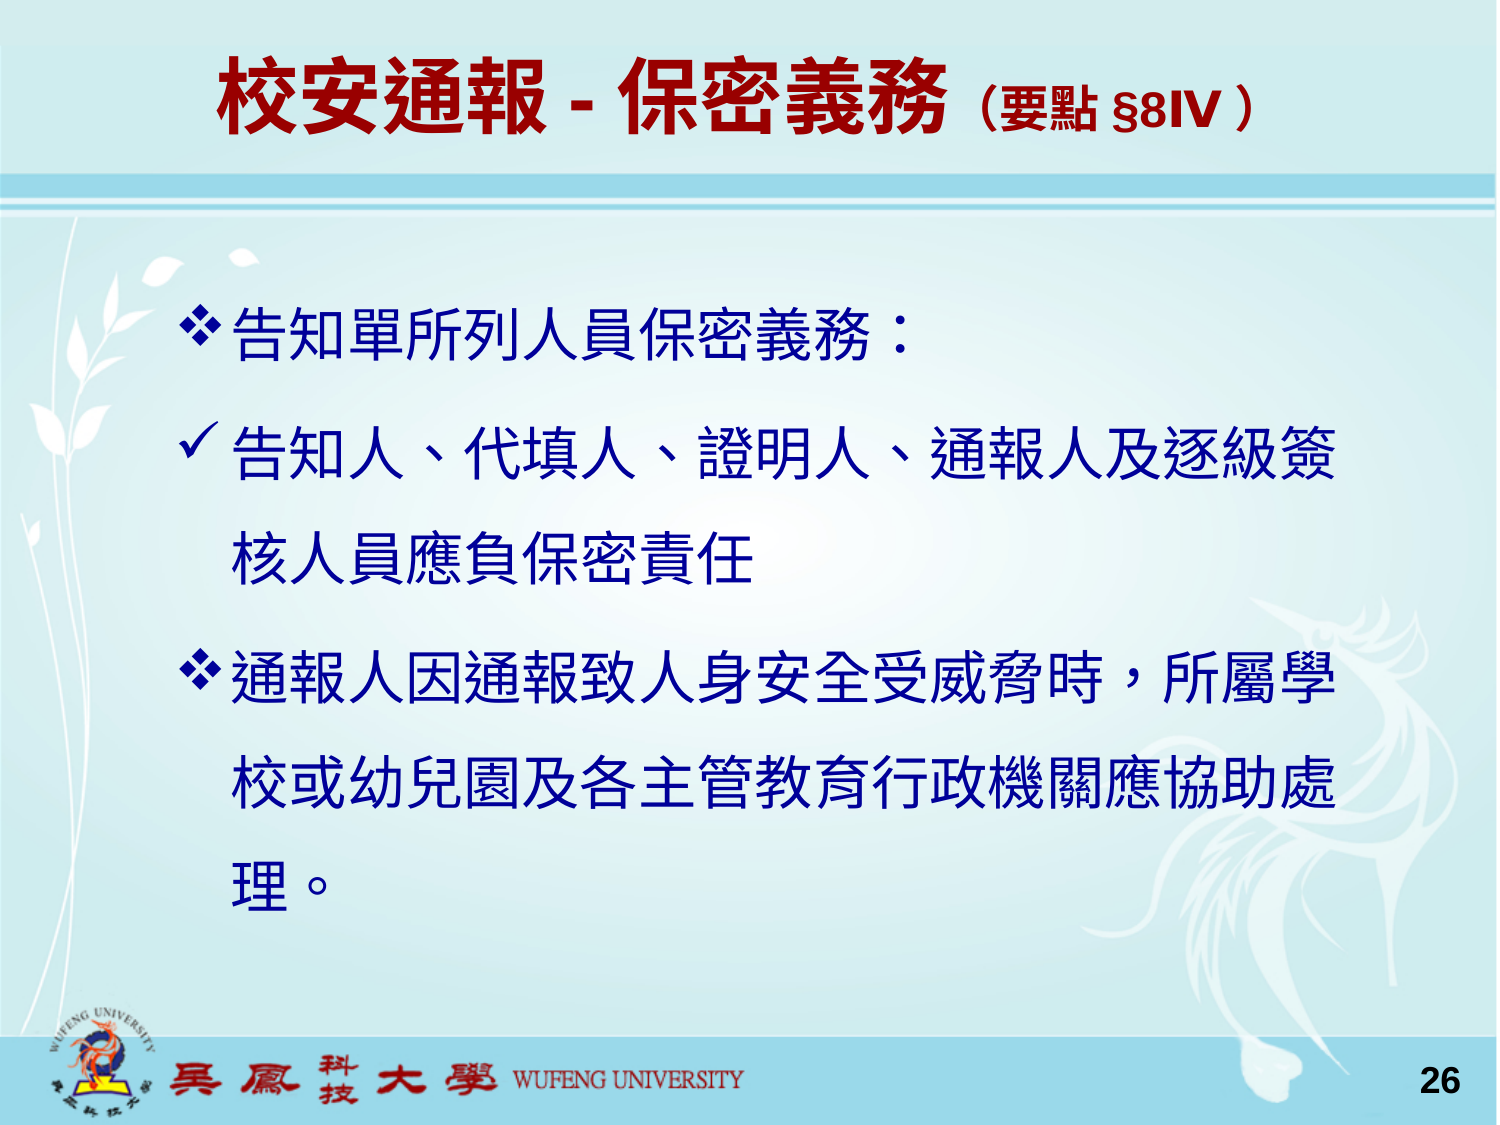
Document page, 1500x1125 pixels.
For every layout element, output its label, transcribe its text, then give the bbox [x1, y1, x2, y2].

list 告知單所列人員保密義務： 告知人、代填人、證明人、通報人及逐級簽核人員應負保密責任 通報人因通報致人身安全受威脅時，所屬學校或幼兒園及各主管教育行政機關應協助處理。 [159, 255, 1353, 998]
text_box <number> [1126, 1048, 1477, 1125]
picture [0, 188, 1500, 1125]
title 校安通報-保密義務（要點§8Ⅳ） [0, 0, 1500, 188]
